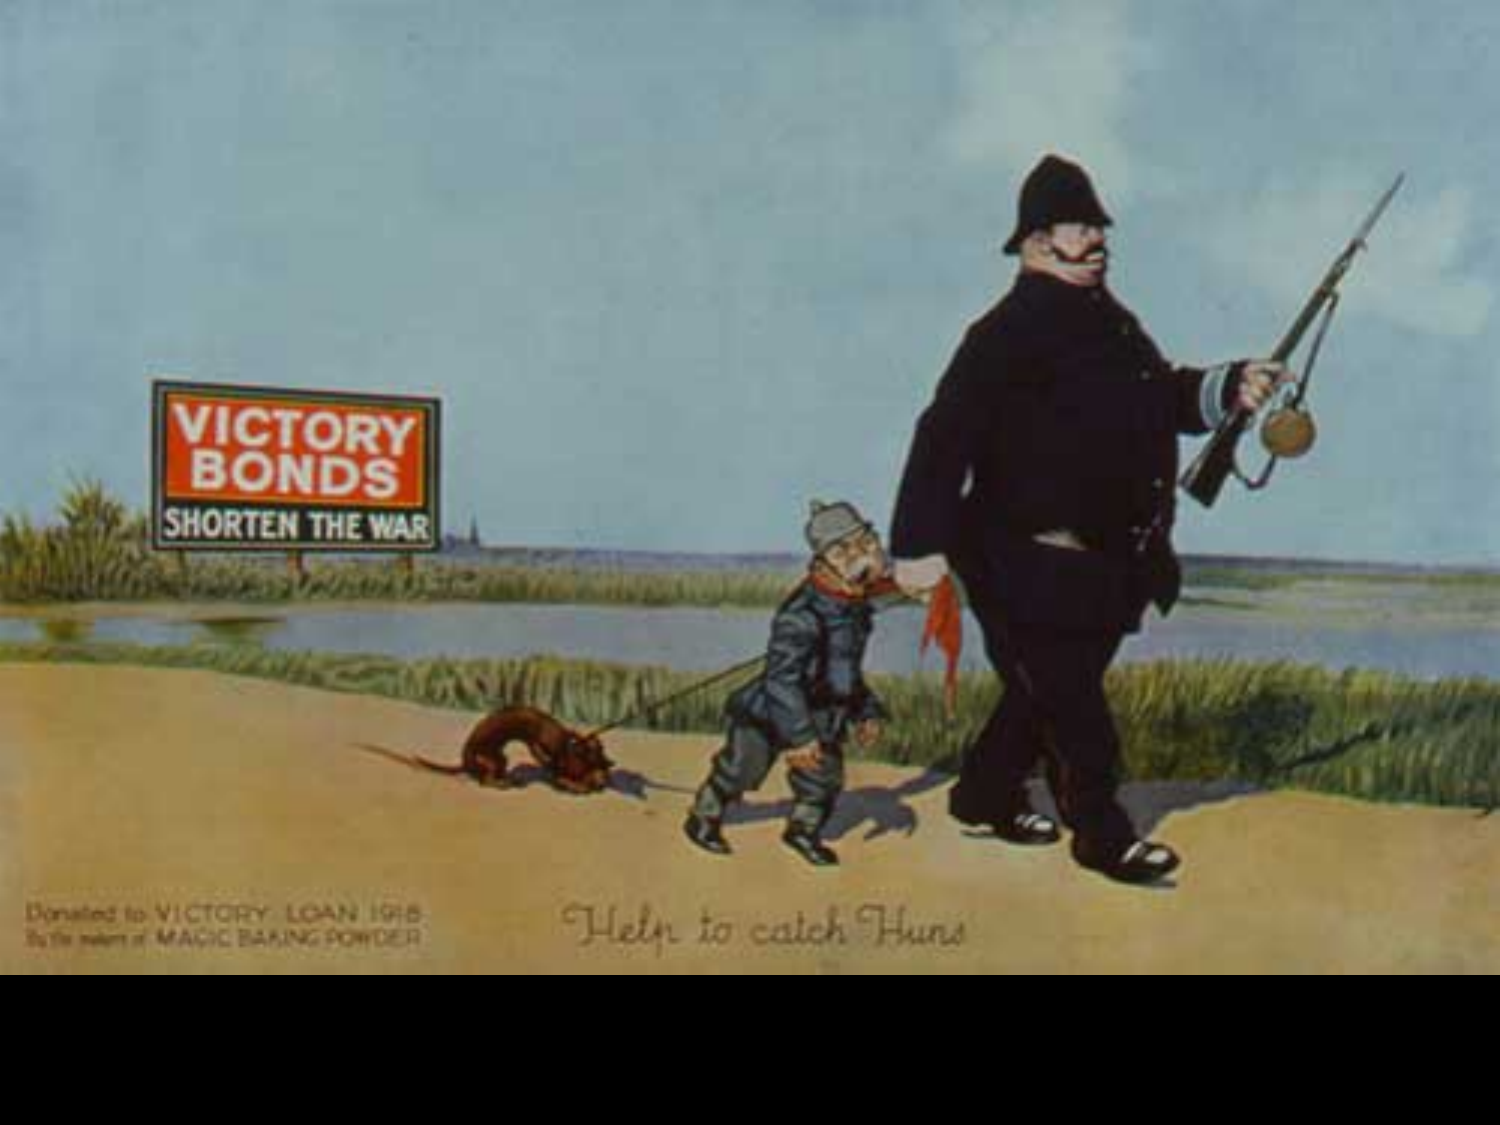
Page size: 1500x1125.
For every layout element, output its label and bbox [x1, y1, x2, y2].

picture [0, 0, 1500, 976]
